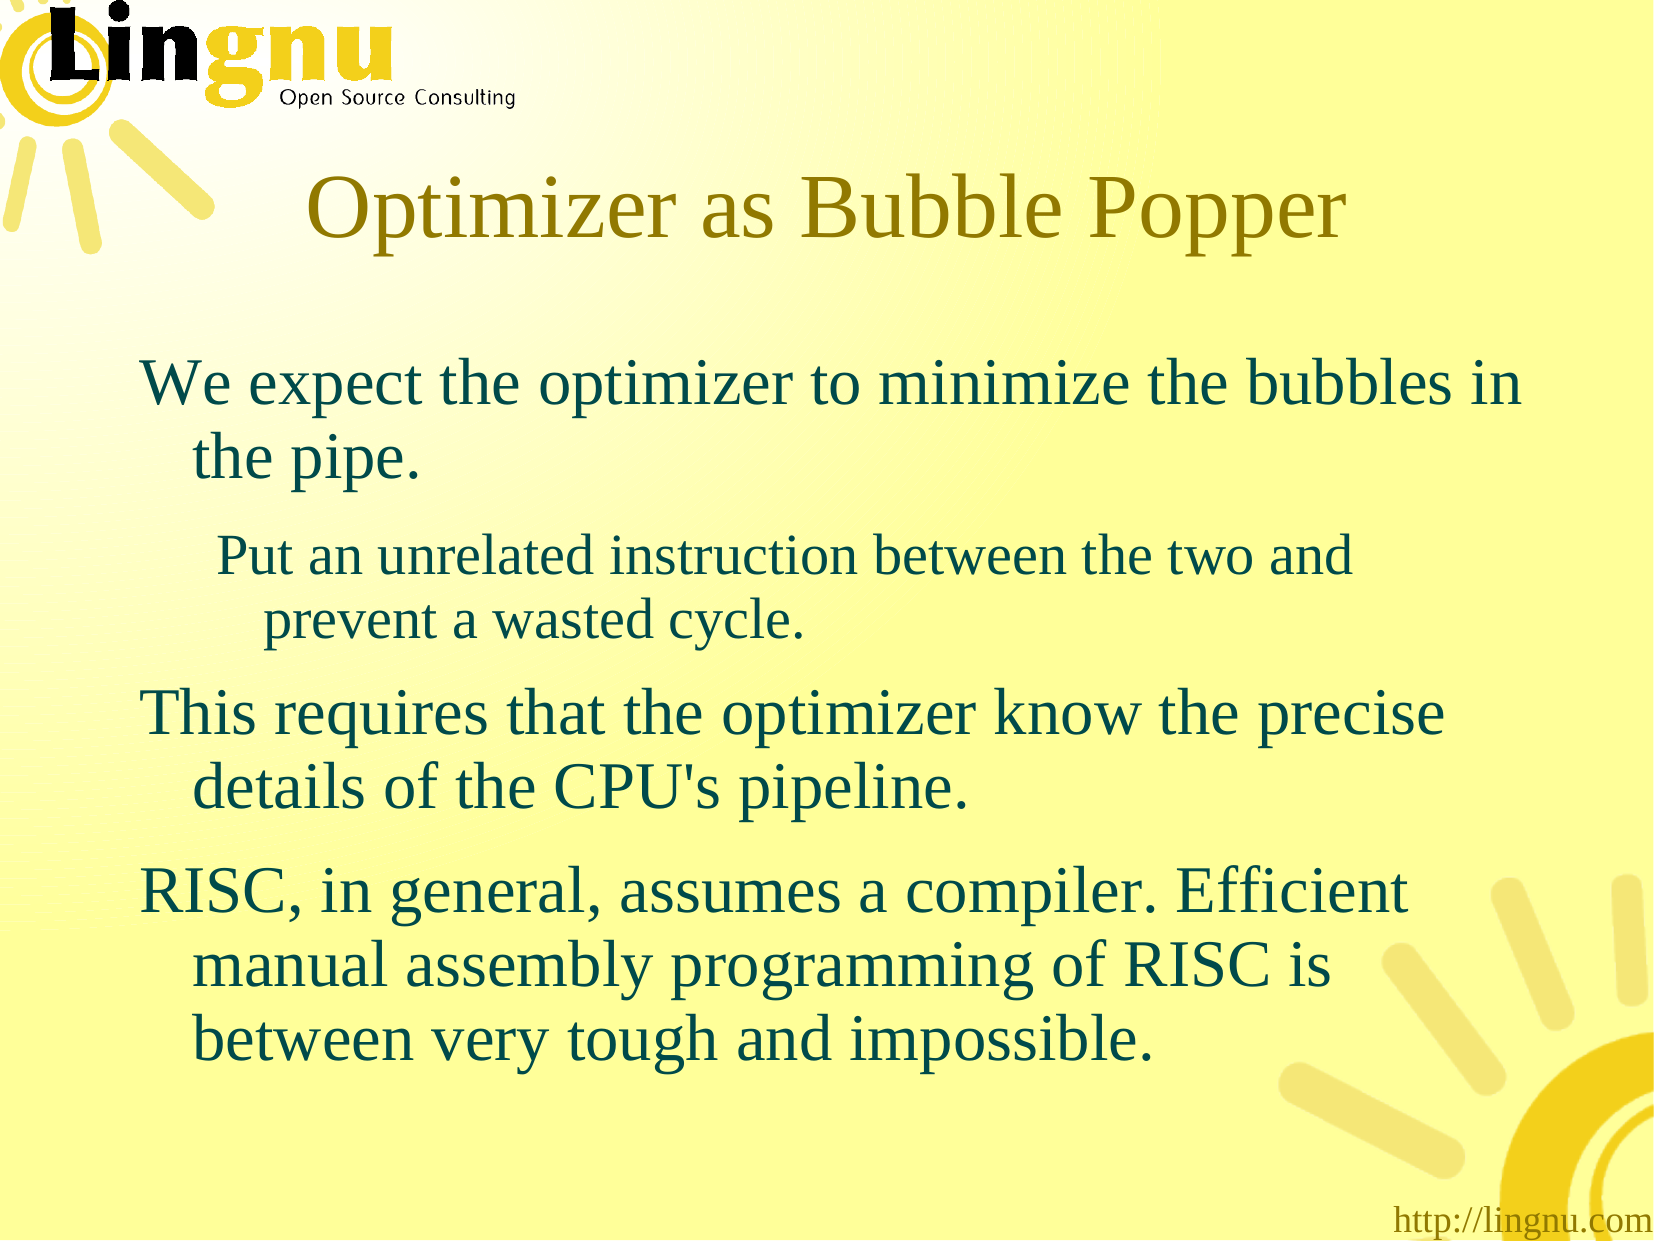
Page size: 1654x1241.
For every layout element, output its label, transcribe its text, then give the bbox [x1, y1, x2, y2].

title Optimizer as Bubble Popper [121, 102, 1534, 311]
picture [1256, 871, 1654, 1241]
list We expect the optimizer to minimize the bubbles in the pipe. Put an unrelated instruction between the two and prevent a wasted cycle. This requires that the optimizer know the precise details of the CPU's pipeline. RISC, in general, assumes a compiler. Efficient manual assembly programming of RISC is between very tough and impossible. [121, 344, 1534, 1127]
picture [0, 0, 516, 256]
